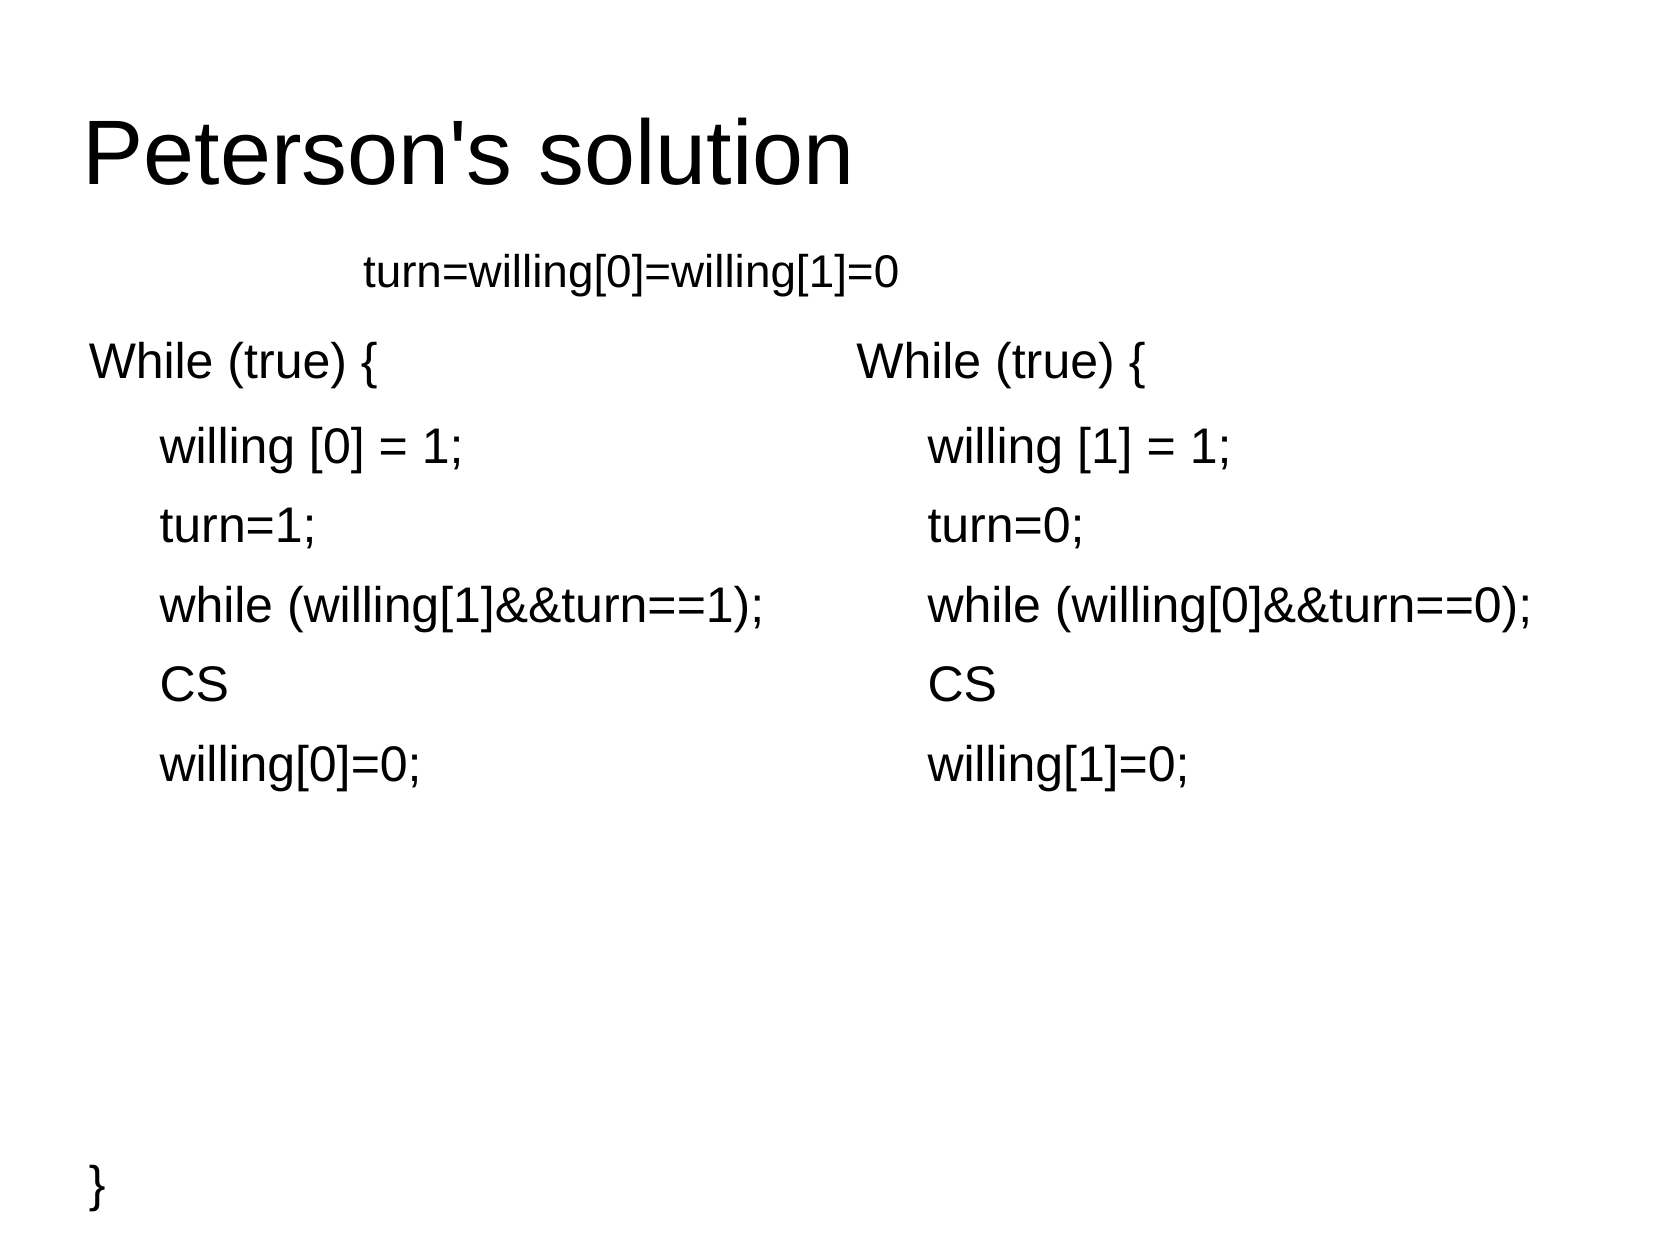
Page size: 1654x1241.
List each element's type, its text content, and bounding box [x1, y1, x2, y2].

list While (true) { willing [1] = 1; turn=0; while (willing[0]&&turn==0); CS willing[1]=0; [838, 333, 1565, 1152]
title Peterson's solution turn=willing[0]=willing[1]=0 [82, 0, 1571, 324]
list While (true) { willing [0] = 1; turn=1; while (willing[1]&&turn==1); CS willing[0]=0; } [71, 333, 798, 1152]
